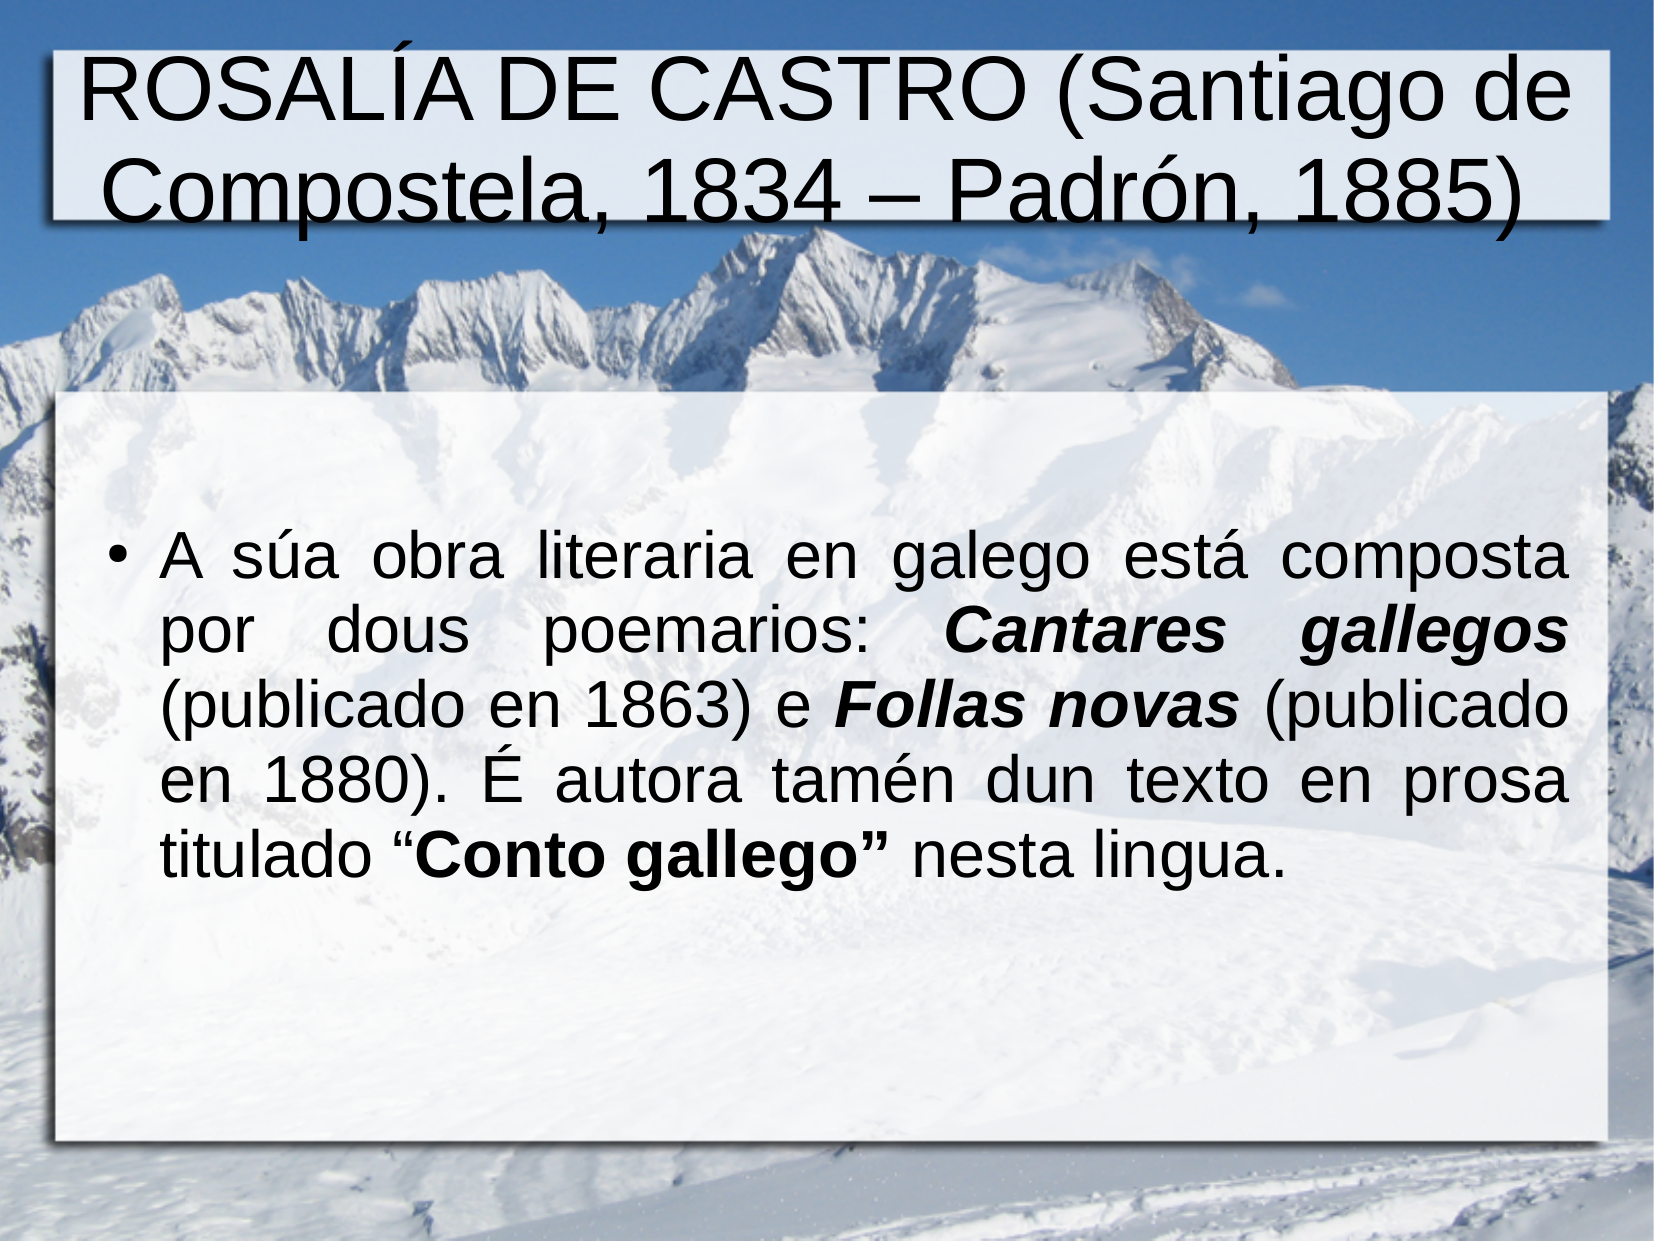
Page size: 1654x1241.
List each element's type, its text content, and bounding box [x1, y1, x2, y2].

title ROSALÍA DE CASTRO (Santiago de Compostela, 1834 – Padrón, 1885) [59, 37, 1595, 243]
picture [0, 0, 1654, 1241]
list A súa obra literaria en galego está composta por dous poemarios: Cantares gallegos (publicado en 1863) e Follas novas (publicado en 1880). É autora tamén dun texto en prosa titulado “Conto gallego” nesta lingua. [88, 413, 1571, 1133]
